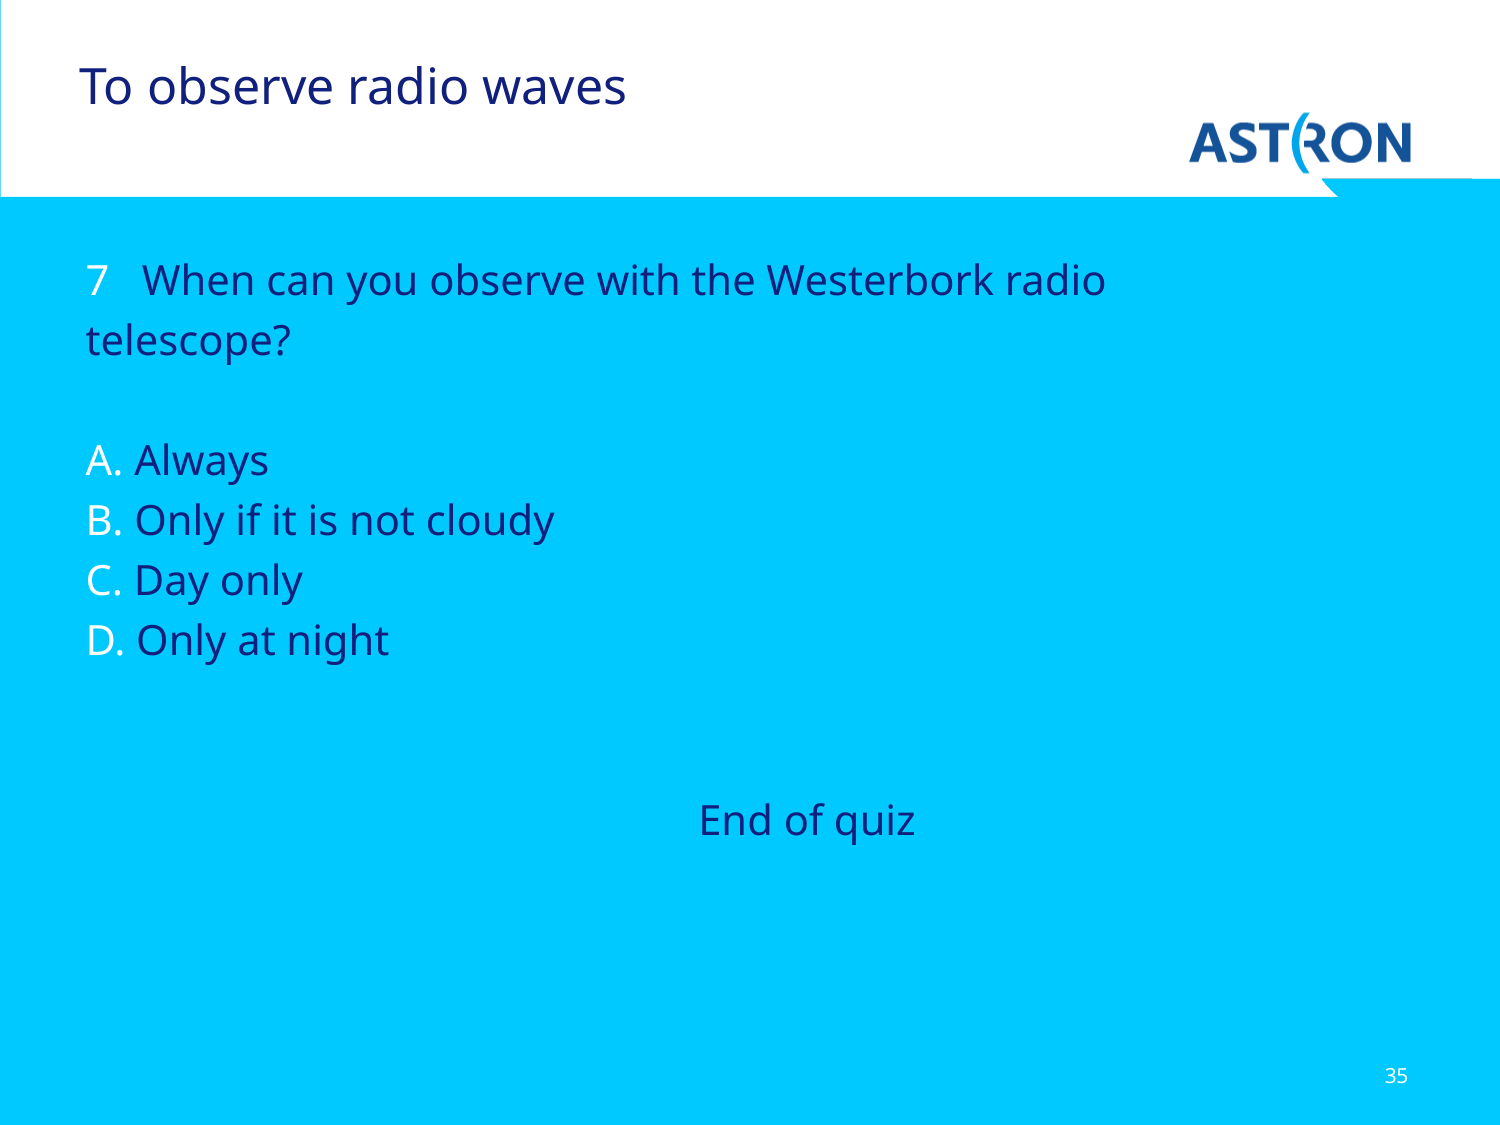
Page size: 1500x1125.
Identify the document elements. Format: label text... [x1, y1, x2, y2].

text_box To observe radio waves [64, 47, 1217, 166]
text_box <number> [1208, 1062, 1409, 1125]
picture [0, 0, 1500, 196]
text_box 7 When can you observe with the Westerbork radio telescope? Always Only if it is not cloudy Day only Only at night End of quiz [70, 236, 1312, 739]
